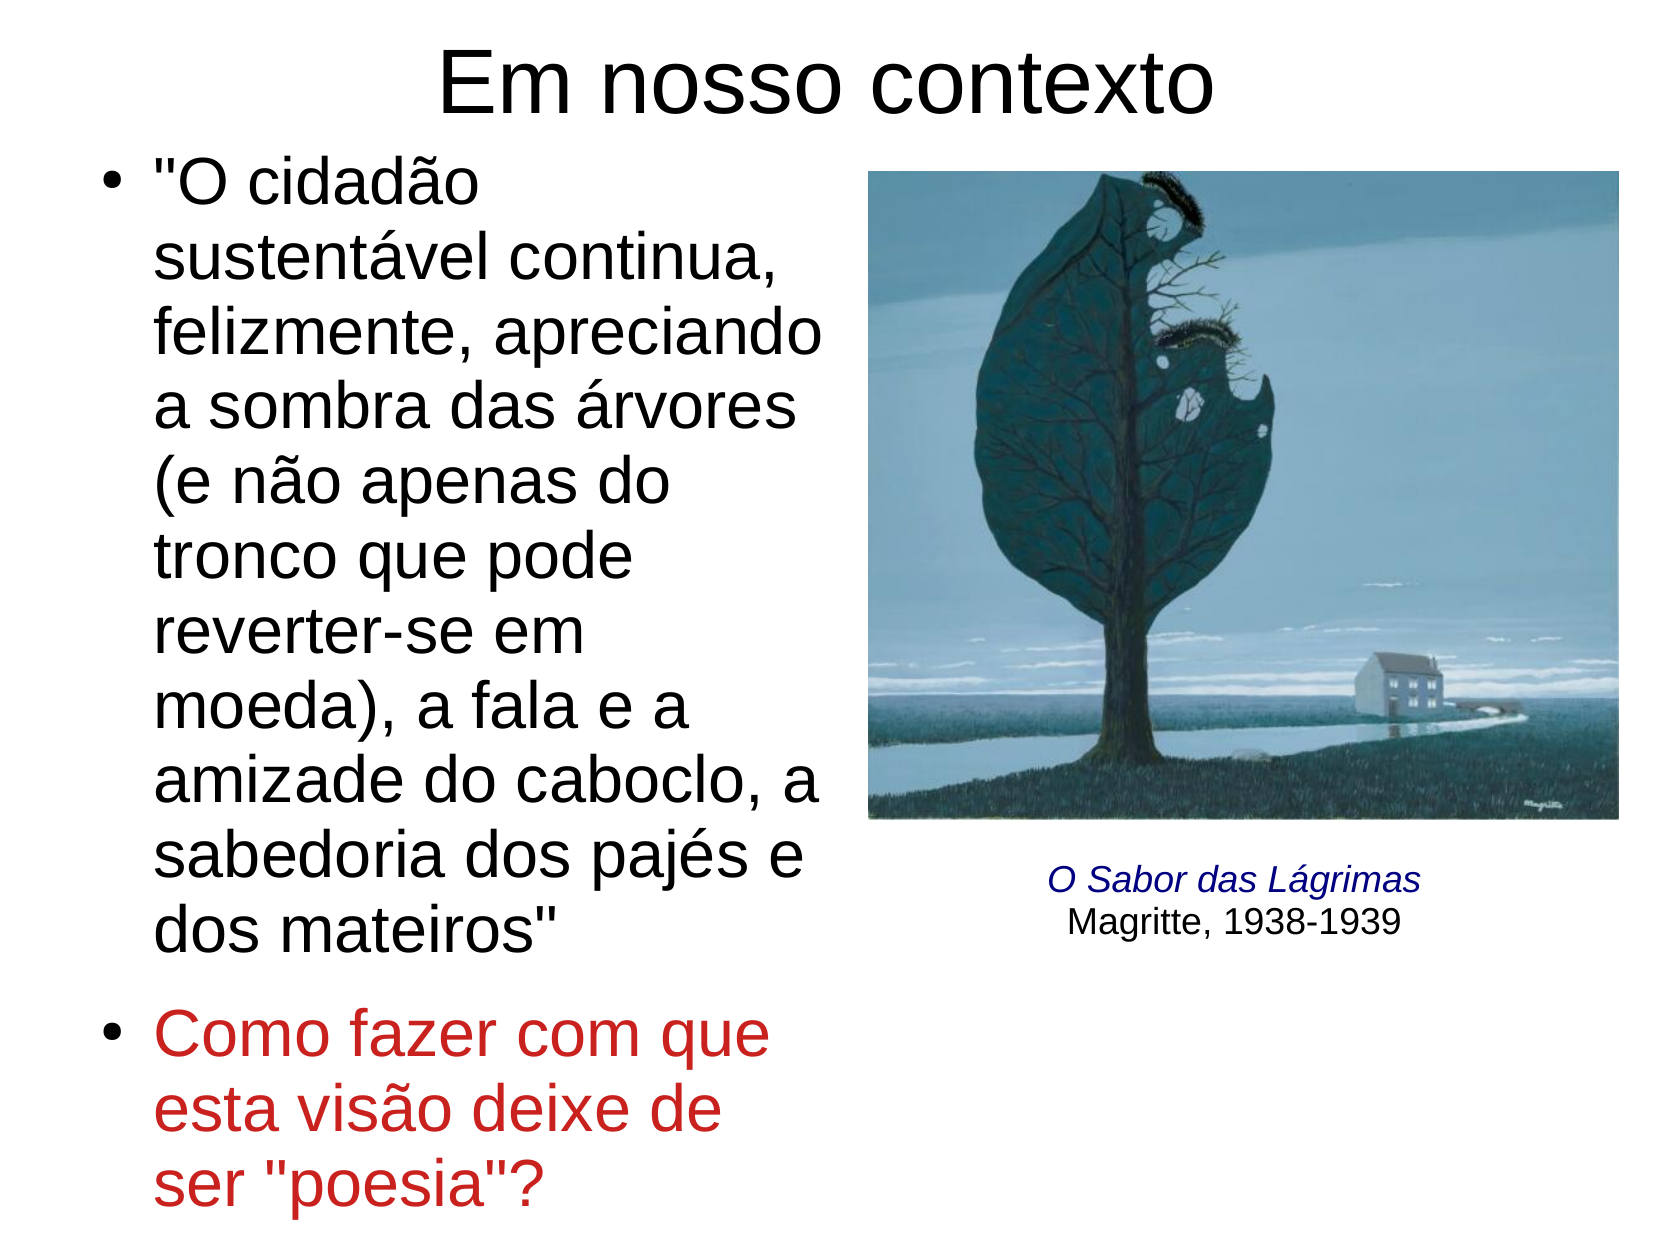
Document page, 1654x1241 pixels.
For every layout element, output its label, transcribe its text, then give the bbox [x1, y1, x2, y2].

text_box O Sabor das Lágrimas Magritte, 1938-1939 [1027, 879, 1441, 922]
picture [868, 171, 1619, 821]
list "O cidadão sustentável continua, felizmente, apreciando a sombra das árvores (e não apenas do tronco que pode reverter-se em moeda), a fala e a amizade do caboclo, a sabedoria dos pajés e dos mateiros" Como fazer com que esta visão deixe de ser "poesia"? [82, 144, 827, 1241]
title Em nosso contexto [82, 0, 1571, 186]
